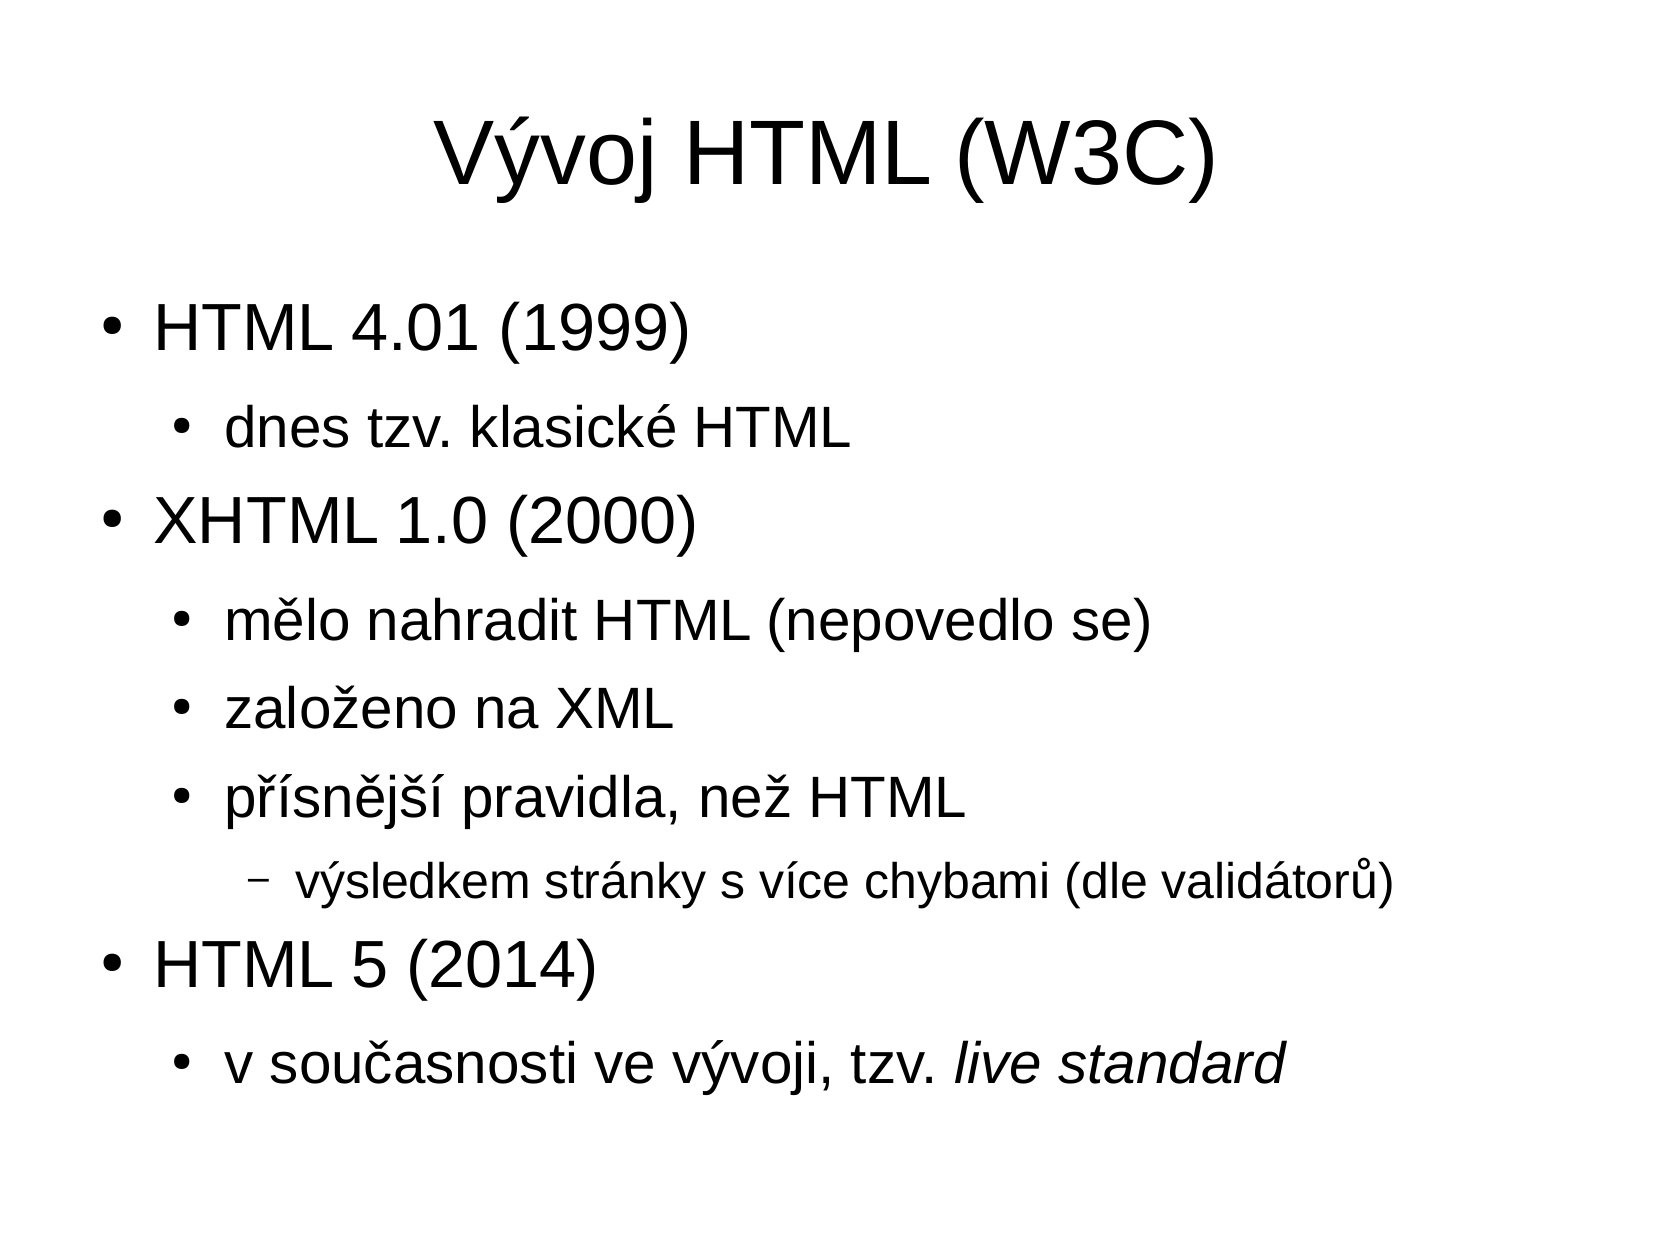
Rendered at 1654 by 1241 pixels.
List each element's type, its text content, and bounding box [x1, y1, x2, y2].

list HTML 4.01 (1999) dnes tzv. klasické HTML XHTML 1.0 (2000) mělo nahradit HTML (nepovedlo se) založeno na XML přísnější pravidla, než HTML výsledkem stránky s více chybami (dle validátorů) HTML 5 (2014) v současnosti ve vývoji, tzv. live standard [82, 290, 1571, 1097]
title Vývoj HTML (W3C) [82, 49, 1571, 257]
